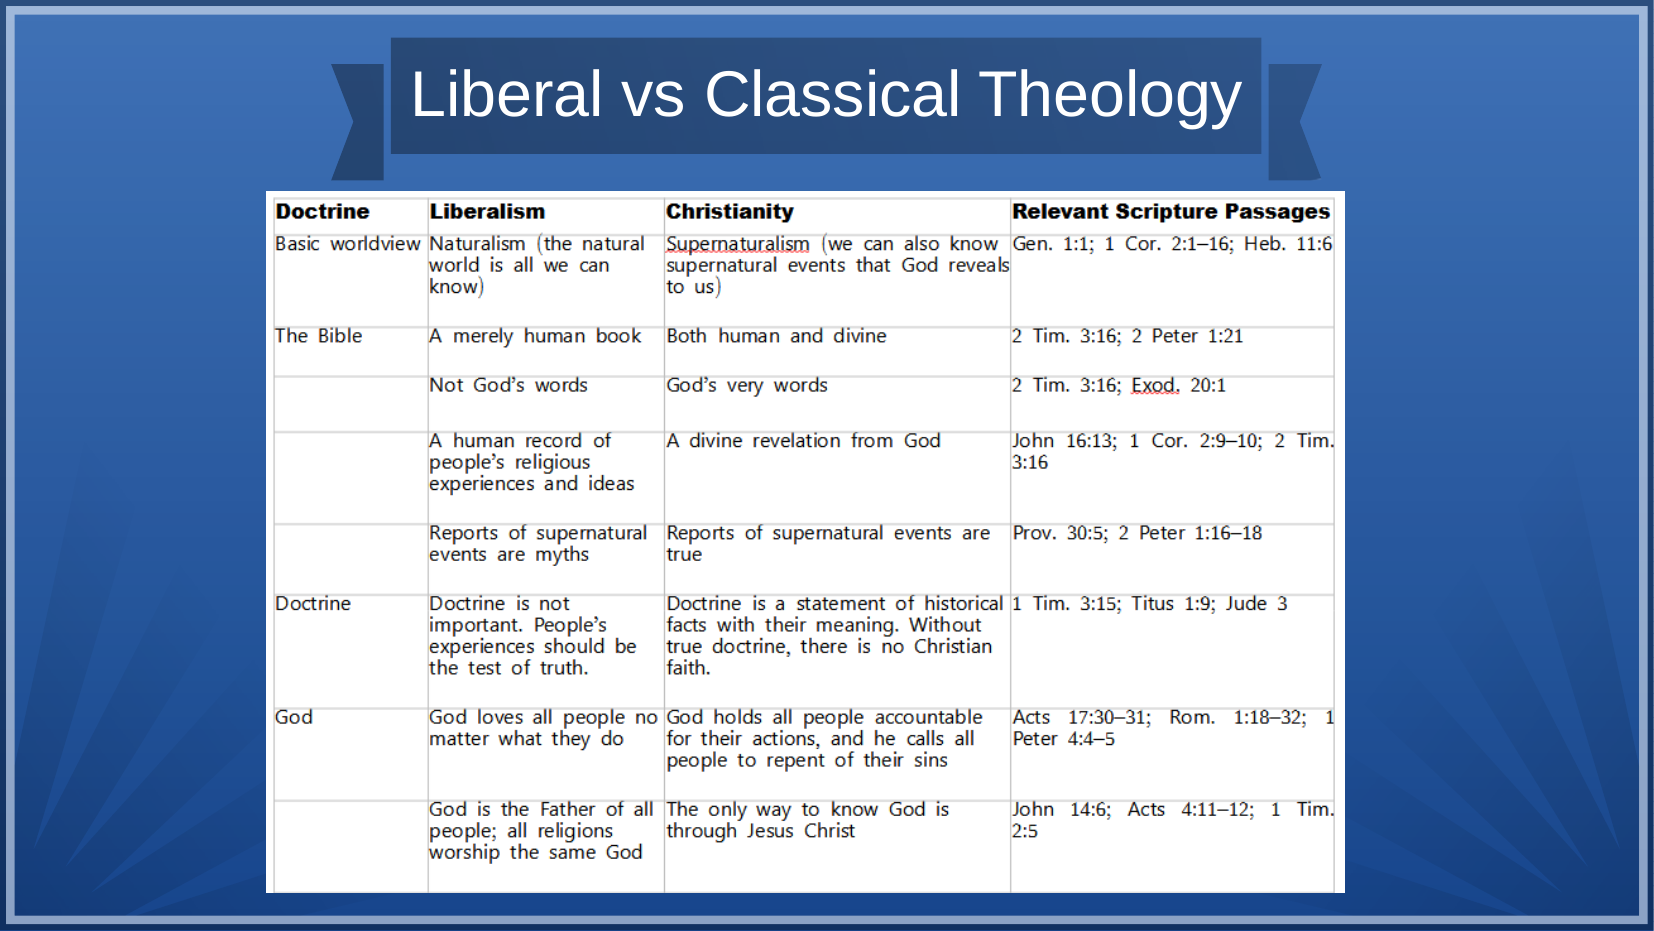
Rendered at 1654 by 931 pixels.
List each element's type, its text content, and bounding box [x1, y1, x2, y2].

title Liberal vs Classical Theology [389, 35, 1264, 154]
picture [266, 191, 1345, 893]
